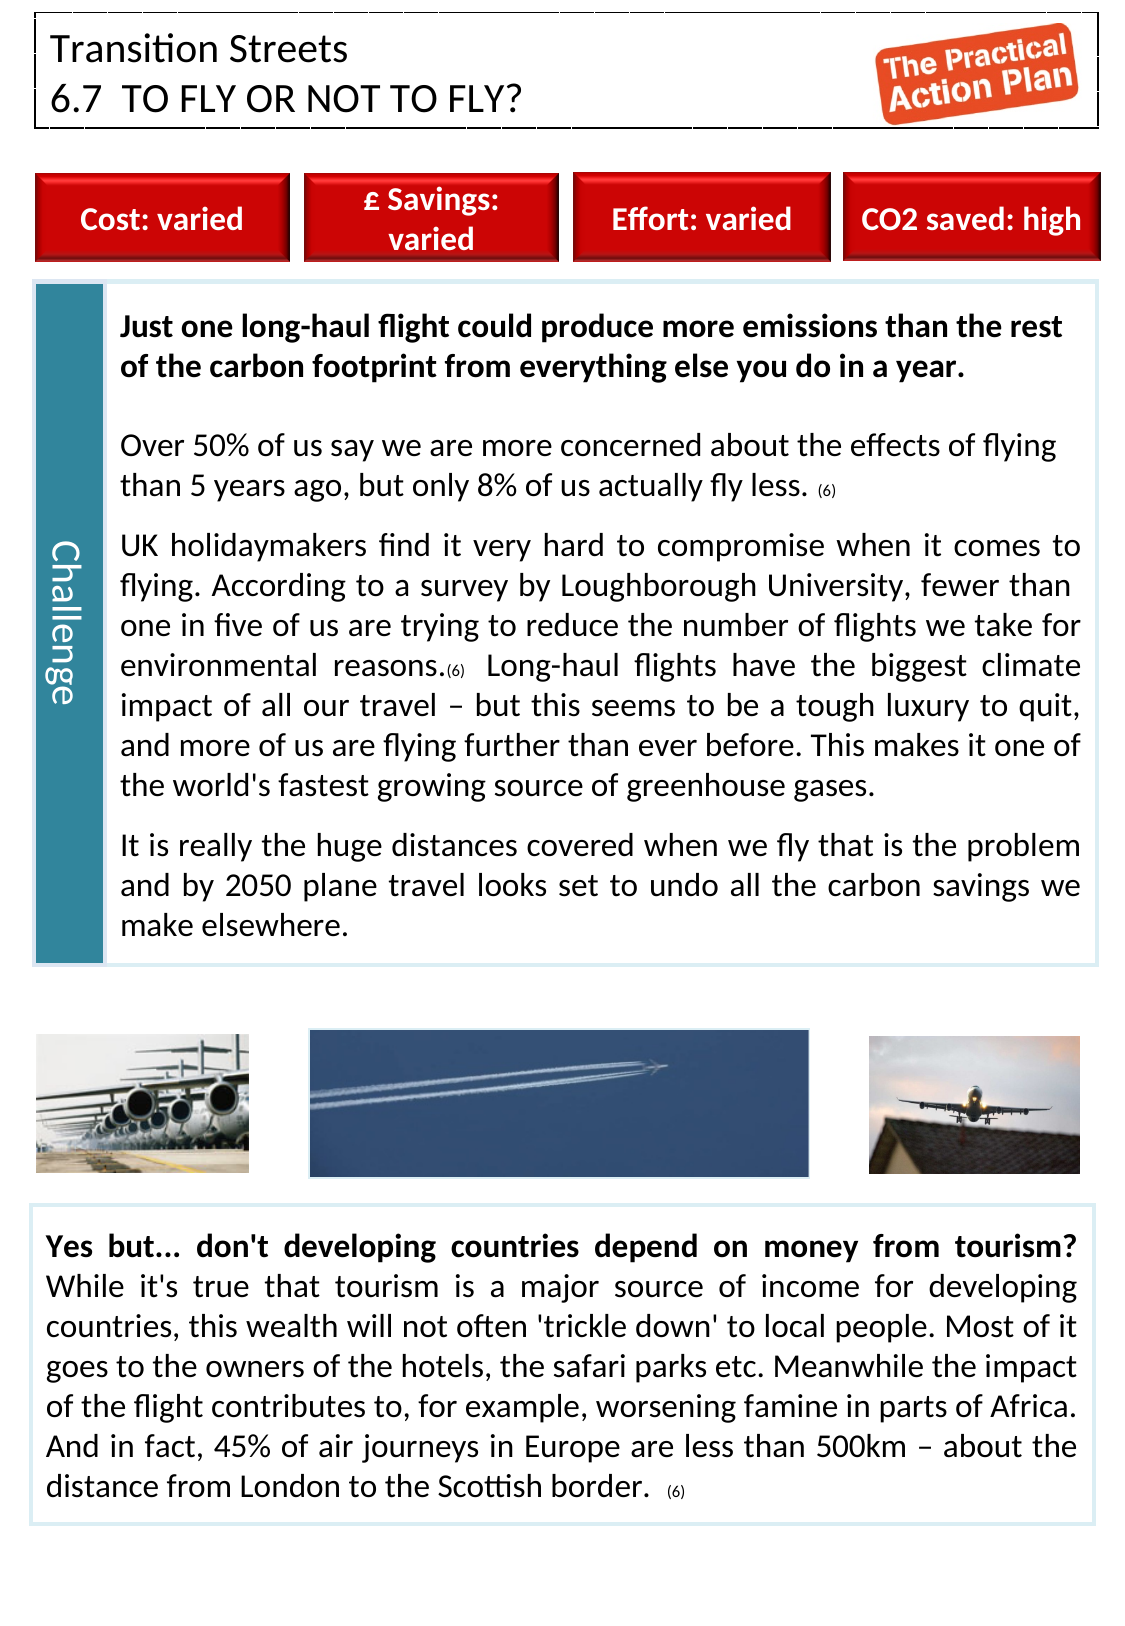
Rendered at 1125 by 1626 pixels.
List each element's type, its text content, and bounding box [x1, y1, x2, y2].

text_box £ Savings: varied [304, 173, 559, 262]
picture [841, 170, 1103, 264]
picture [36, 1034, 249, 1173]
text_box Effort: varied [575, 172, 830, 262]
text_box CO2 saved: high [844, 172, 1100, 262]
picture [571, 170, 833, 265]
picture [869, 1036, 1080, 1174]
text_box Transition Streets 6.7 TO FLY OR NOT TO FLY? [35, 12, 1099, 129]
picture [33, 171, 292, 265]
text_box Yes but... don't developing countries depend on money from tourism? While it's true that tourism is a major source of income for developing countries, this wealth will not often 'trickle down' to local people. Most of it goes to the owners of the hotels, the safari parks etc. Meanwhile the impact of the flight contributes to, for example, worsening famine in parts of Africa. And in fact, 45% of air journeys in Europe are less than 500km – about the distance from London to the Scottish border. (6) [31, 1204, 1094, 1524]
text_box Just one long-haul flight could produce more emissions than the rest of the carbon footprint from everything else you do in a year. Over 50% of us say we are more concerned about the effects of flying than 5 years ago, but only 8% of us actually fly less. (6) UK holidaymakers find it very hard to compromise when it comes to flying. According to a survey by Loughborough University, fewer than one in five of us are trying to reduce the number of flights we take for environmental reasons.(6) Long-haul flights have the biggest climate impact of all our travel – but this seems to be a tough luxury to quit, and more of us are flying further than ever before. This makes it one of the world's fastest growing source of greenhouse gases. It is really the huge distances covered when we fly that is the problem and by 2050 plane travel looks set to undo all the carbon savings we make elsewhere. [105, 281, 1098, 966]
text_box Cost: varied [35, 173, 290, 262]
text_box Challenge [34, 281, 105, 966]
picture [309, 1029, 809, 1178]
picture [302, 171, 561, 265]
